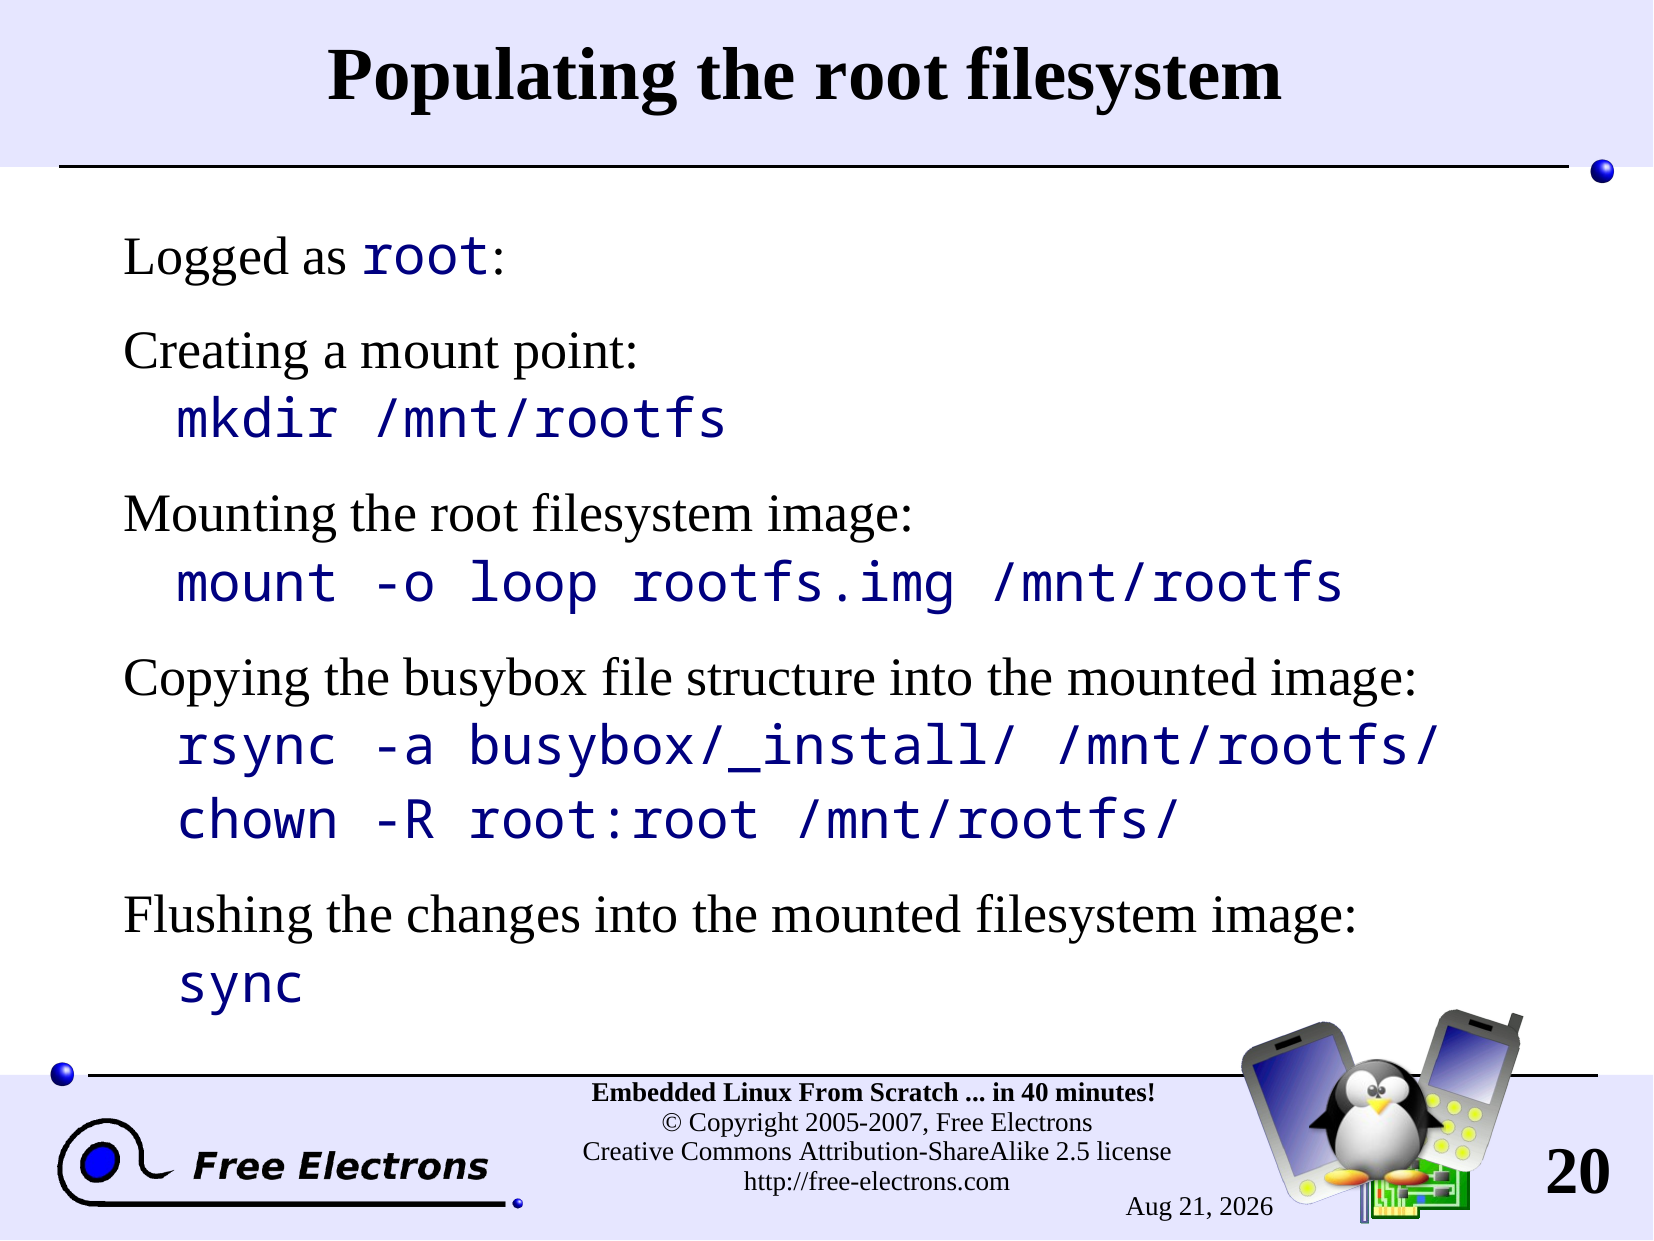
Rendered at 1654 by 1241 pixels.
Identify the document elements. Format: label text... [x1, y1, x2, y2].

title Populating the root filesystem [60, 18, 1551, 132]
picture [50, 1107, 527, 1216]
picture [1231, 1007, 1538, 1241]
list Logged as root: Creating a mount point: mkdir /mnt/rootfs Mounting the root filesystem image: mount -o loop rootfs.img /mnt/rootfs Copying the busybox file structure into the mounted image: rsync -a busybox/_install/ /mnt/rootfs/ chown -R root:root /mnt/rootfs/ Flushing the changes into the mounted filesystem image: sync [105, 216, 1518, 1066]
